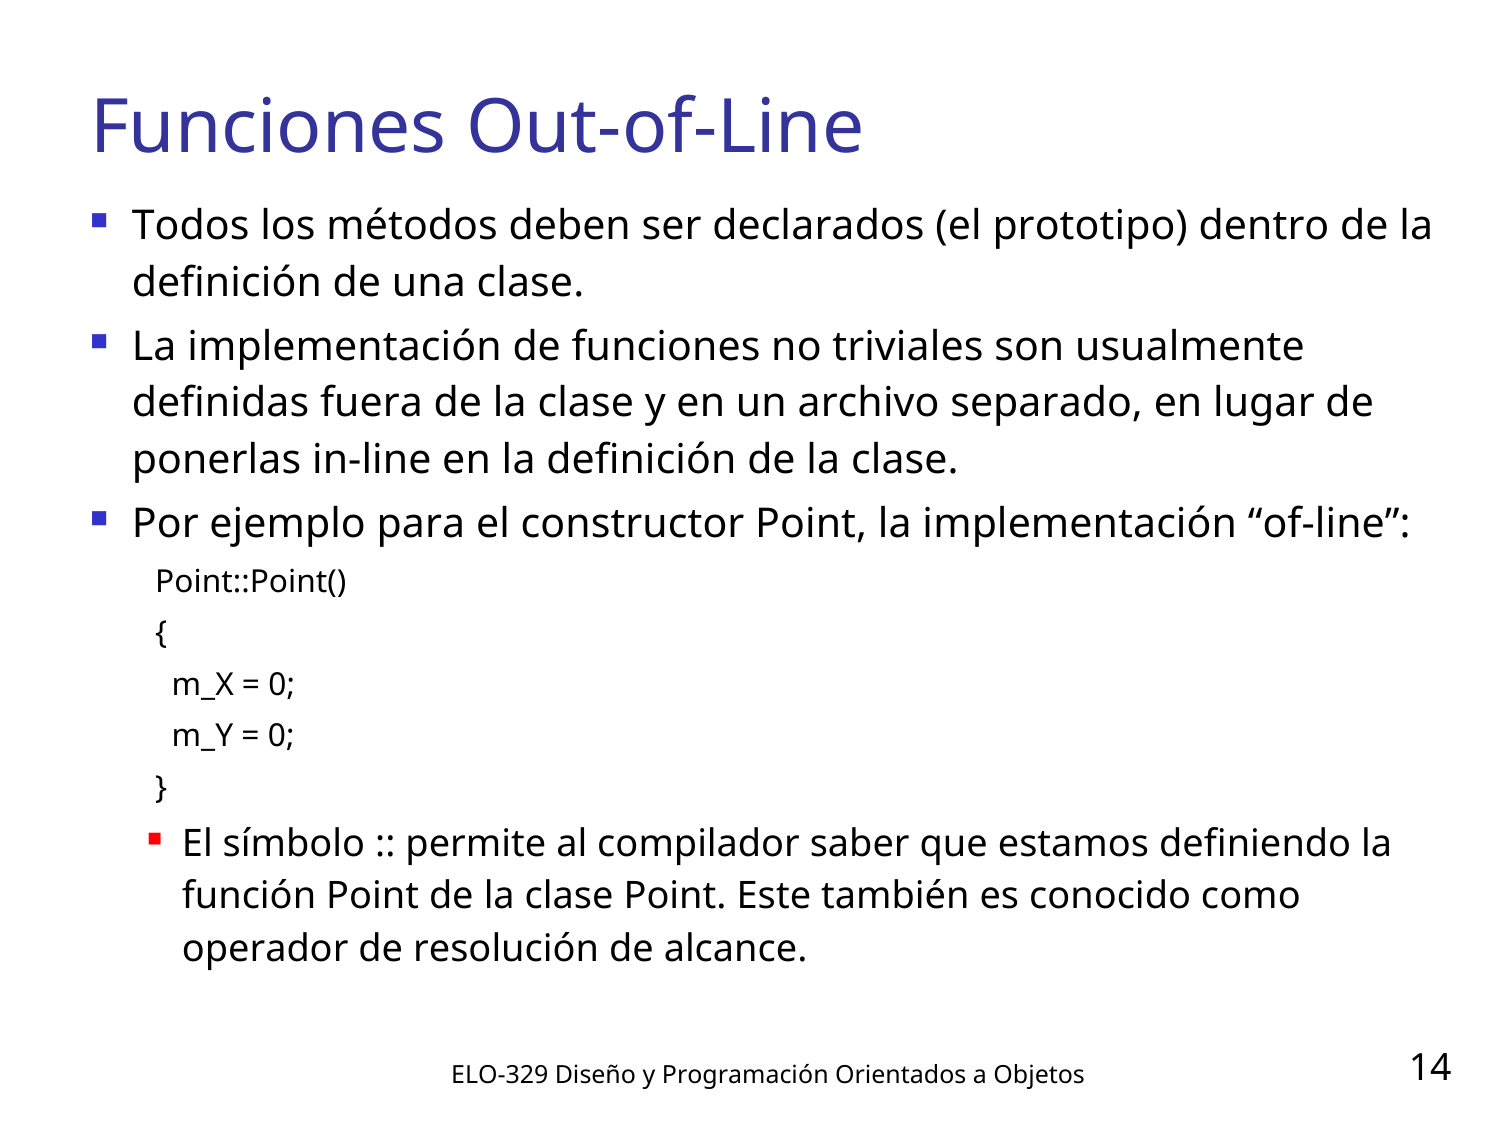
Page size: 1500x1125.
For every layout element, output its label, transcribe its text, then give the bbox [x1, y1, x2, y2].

title Funciones Out-of-Line [75, 4, 1500, 183]
list Todos los métodos deben ser declarados (el prototipo) dentro de la definición de una clase. La implementación de funciones no triviales son usualmente definidas fuera de la clase y en un archivo separado, en lugar de ponerlas in-line en la definición de la clase. Por ejemplo para el constructor Point, la implementación “of-line”: Point::Point()‏ { m_X = 0; m_Y = 0; } El símbolo :: permite al compilador saber que estamos definiendo la función Point de la clase Point. Este también es conocido como operador de resolución de alcance. [75, 187, 1462, 993]
